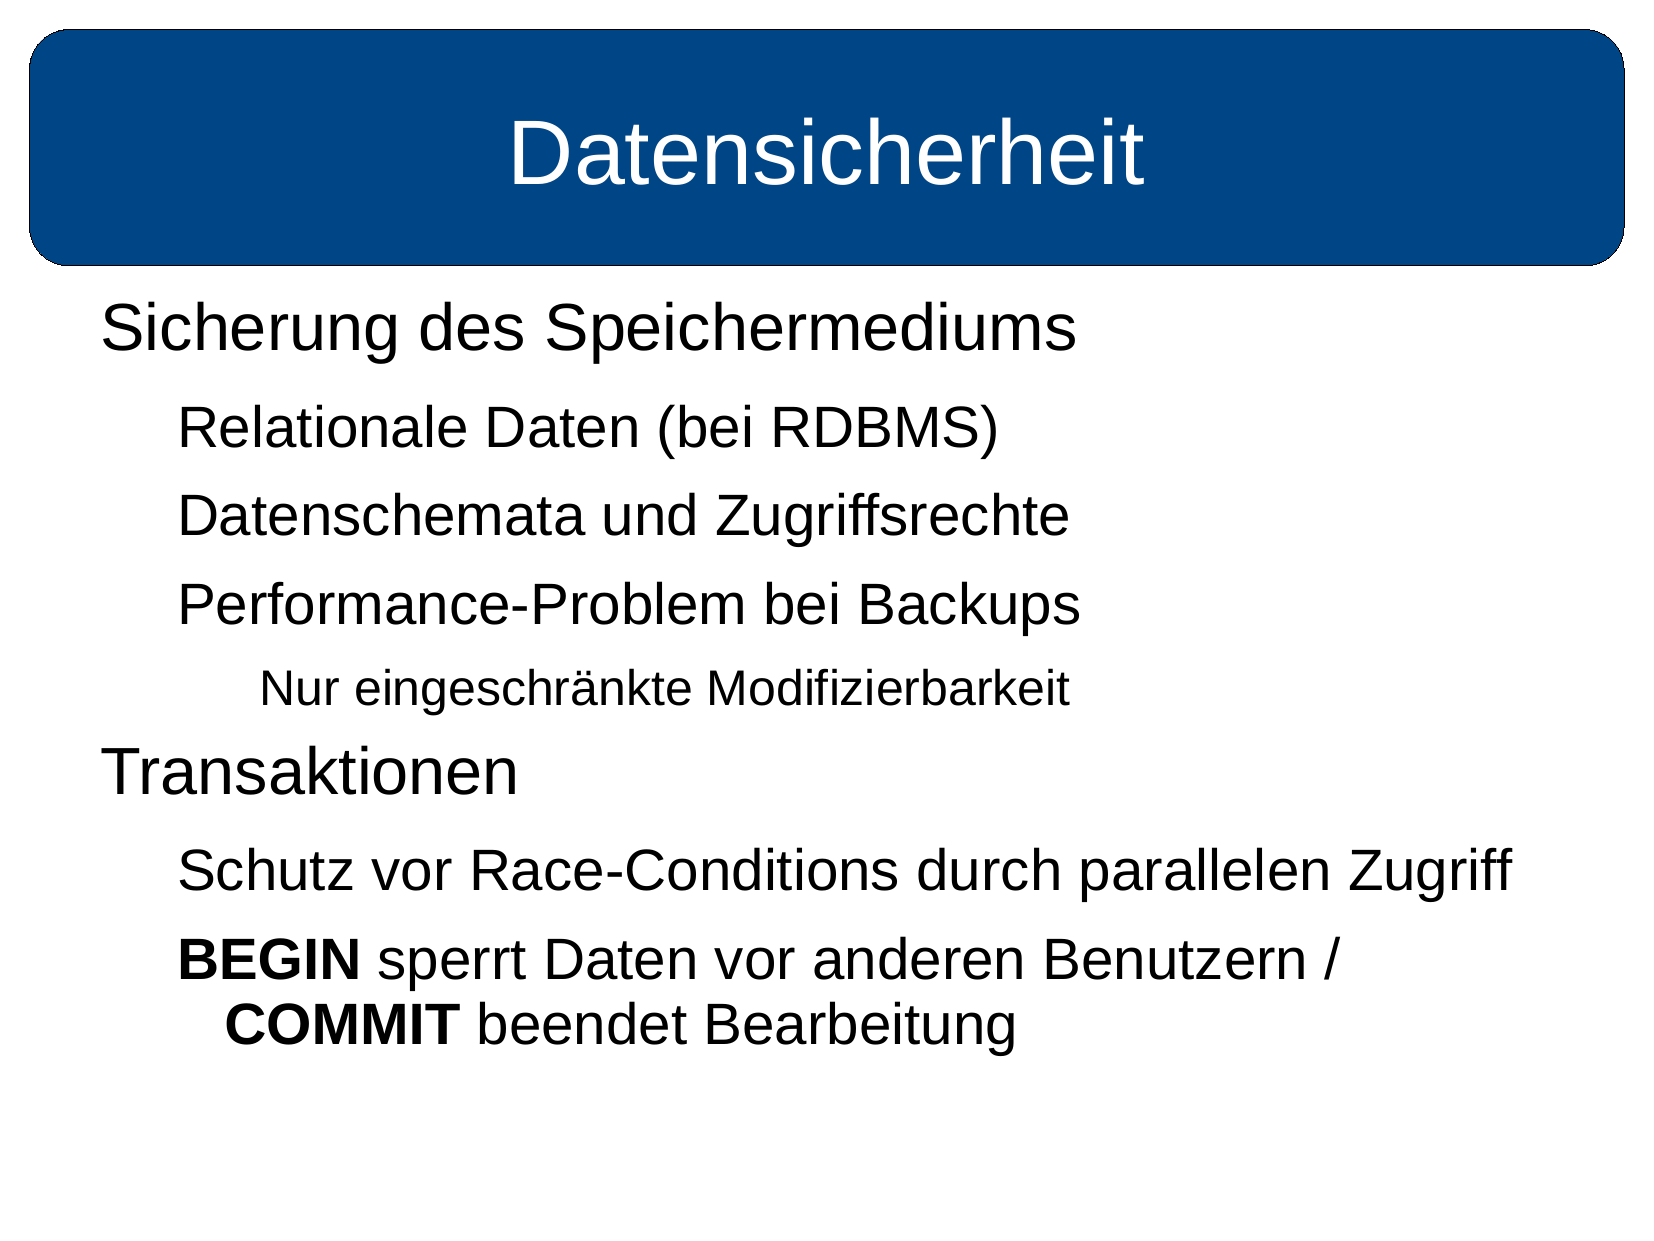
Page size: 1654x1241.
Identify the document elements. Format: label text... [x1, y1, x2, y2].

list Sicherung des Speichermediums Relationale Daten (bei RDBMS) Datenschemata und Zugriffsrechte Performance-Problem bei Backups Nur eingeschränkte Modifizierbarkeit Transaktionen Schutz vor Race-Conditions durch parallelen Zugriff BEGIN sperrt Daten vor anderen Benutzern / COMMIT beendet Bearbeitung [82, 290, 1571, 1109]
title Datensicherheit [82, 49, 1571, 257]
